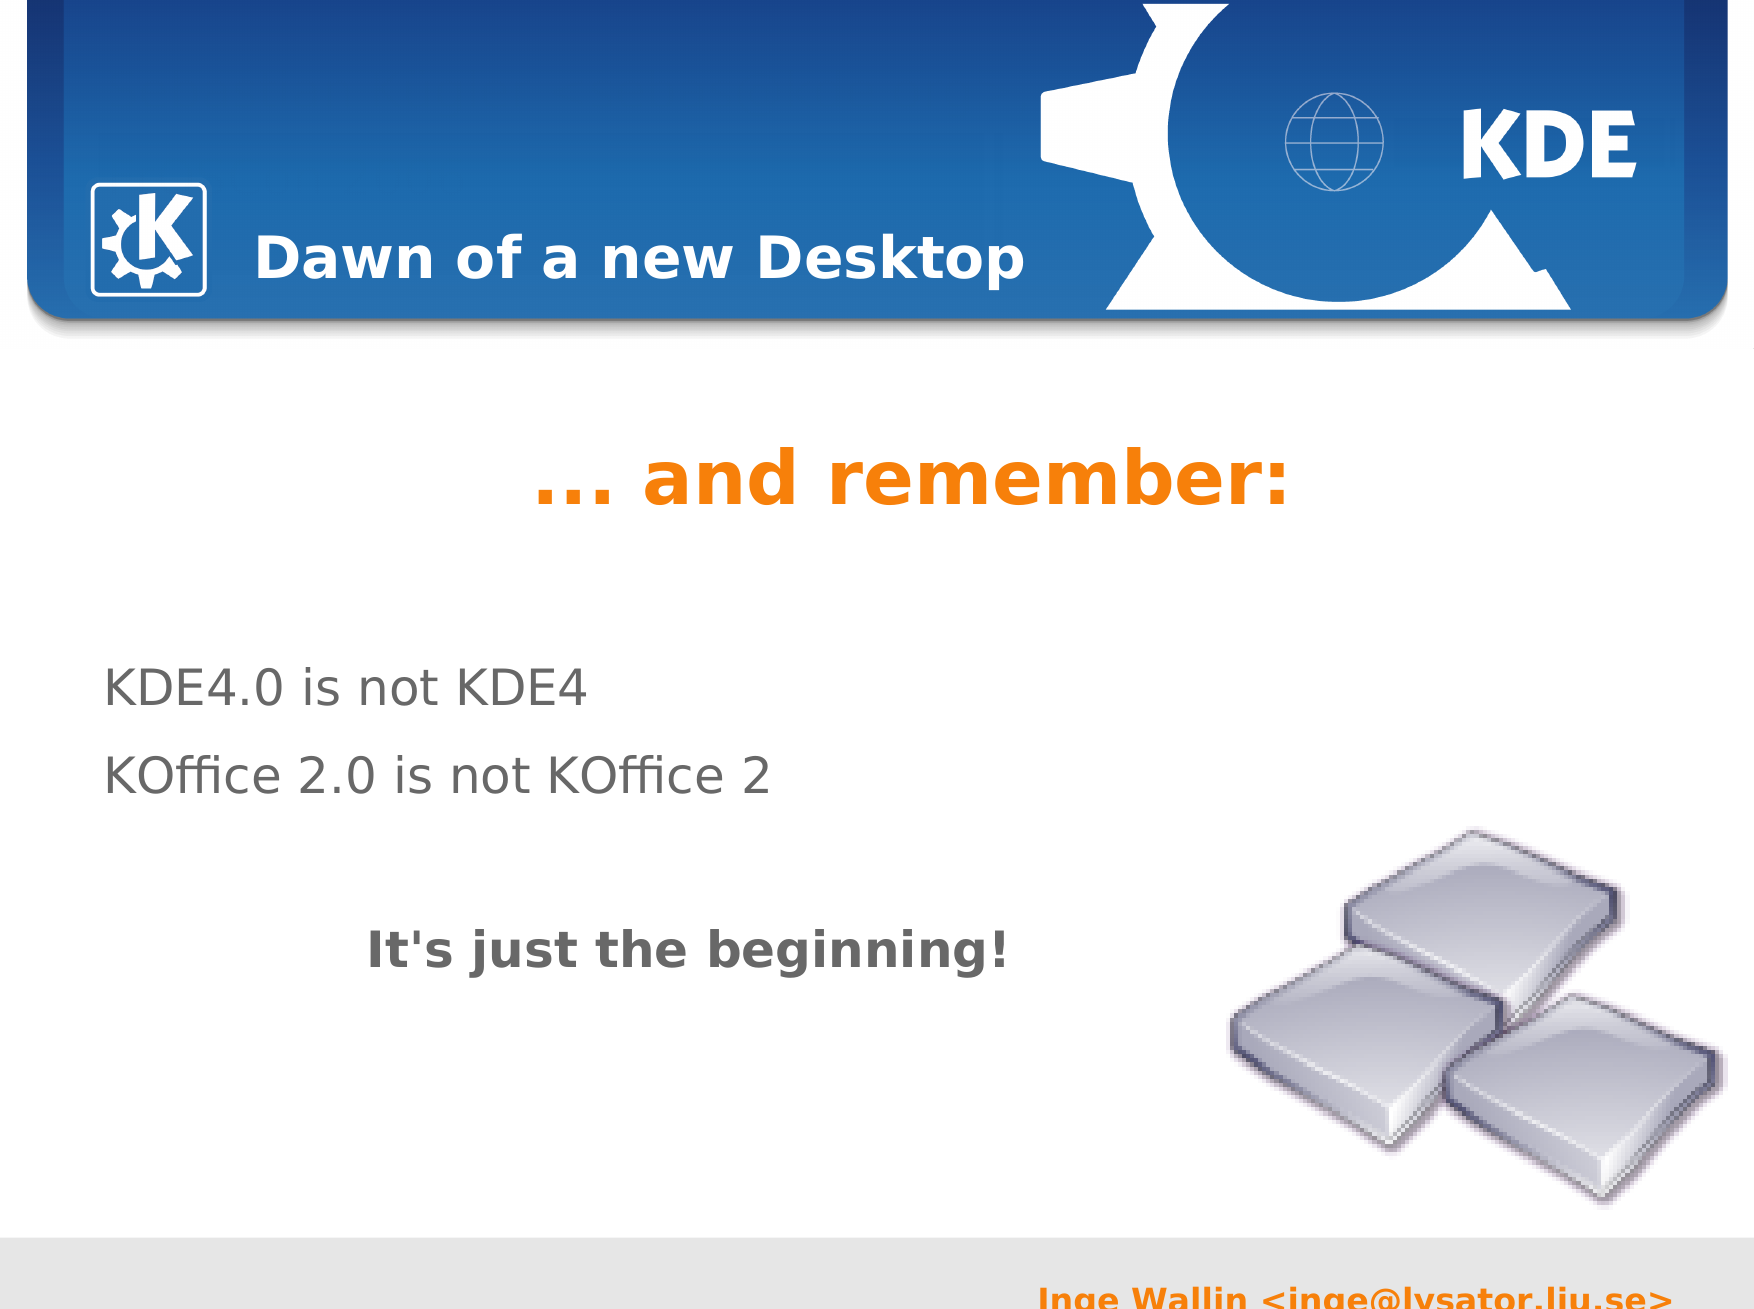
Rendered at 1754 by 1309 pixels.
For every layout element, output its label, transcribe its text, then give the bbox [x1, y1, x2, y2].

text_box KDE4.0 is not KDE4 KOffice 2.0 is not KOffice 2 It's just the beginning! [88, 622, 1241, 1133]
text_box ... and remember: [111, 383, 1684, 486]
picture [1226, 826, 1728, 1210]
text_box Dawn of a new Desktop [208, 183, 1063, 296]
picture [0, 0, 1754, 349]
